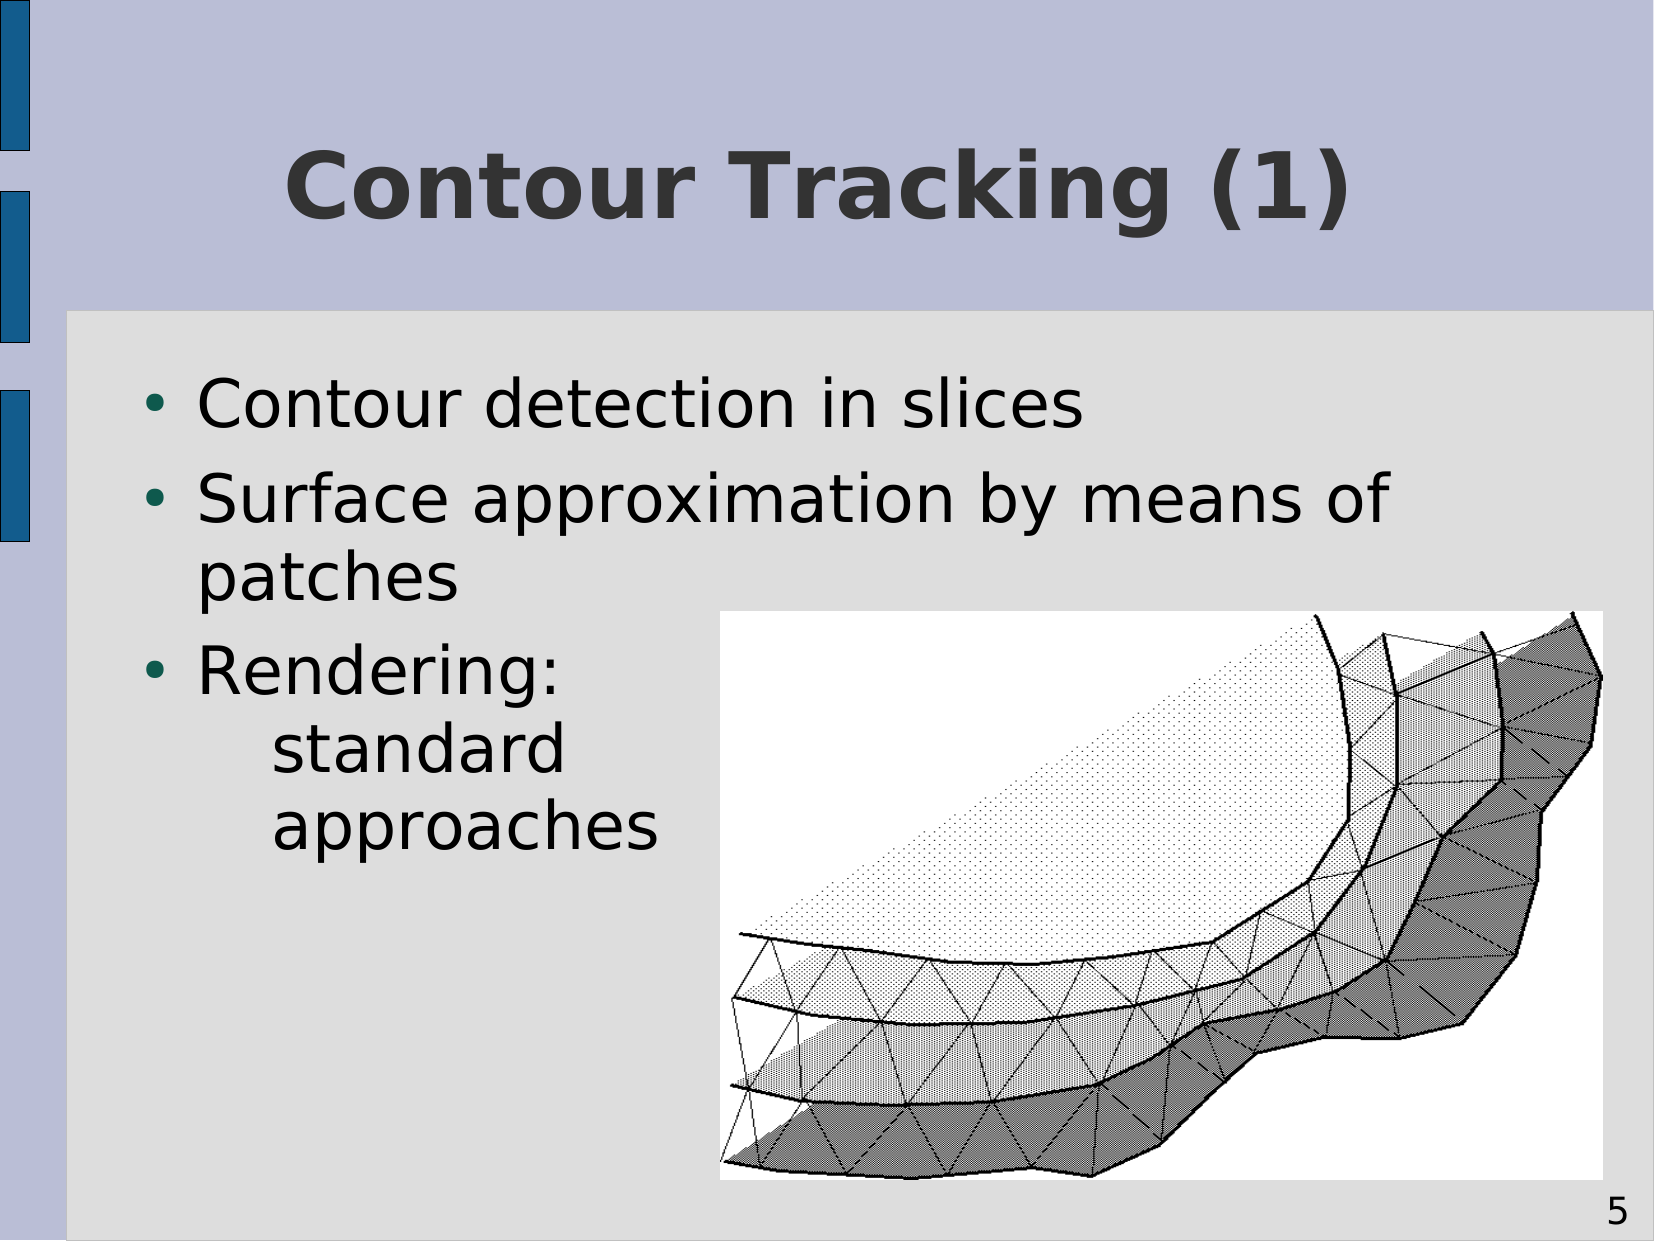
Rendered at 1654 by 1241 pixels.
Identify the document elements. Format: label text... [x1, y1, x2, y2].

picture [720, 611, 1603, 1180]
title Contour Tracking (1) [110, 41, 1530, 249]
list Contour detection in slices Surface approximation by means of patches Rendering: standard approaches [110, 358, 1530, 1103]
